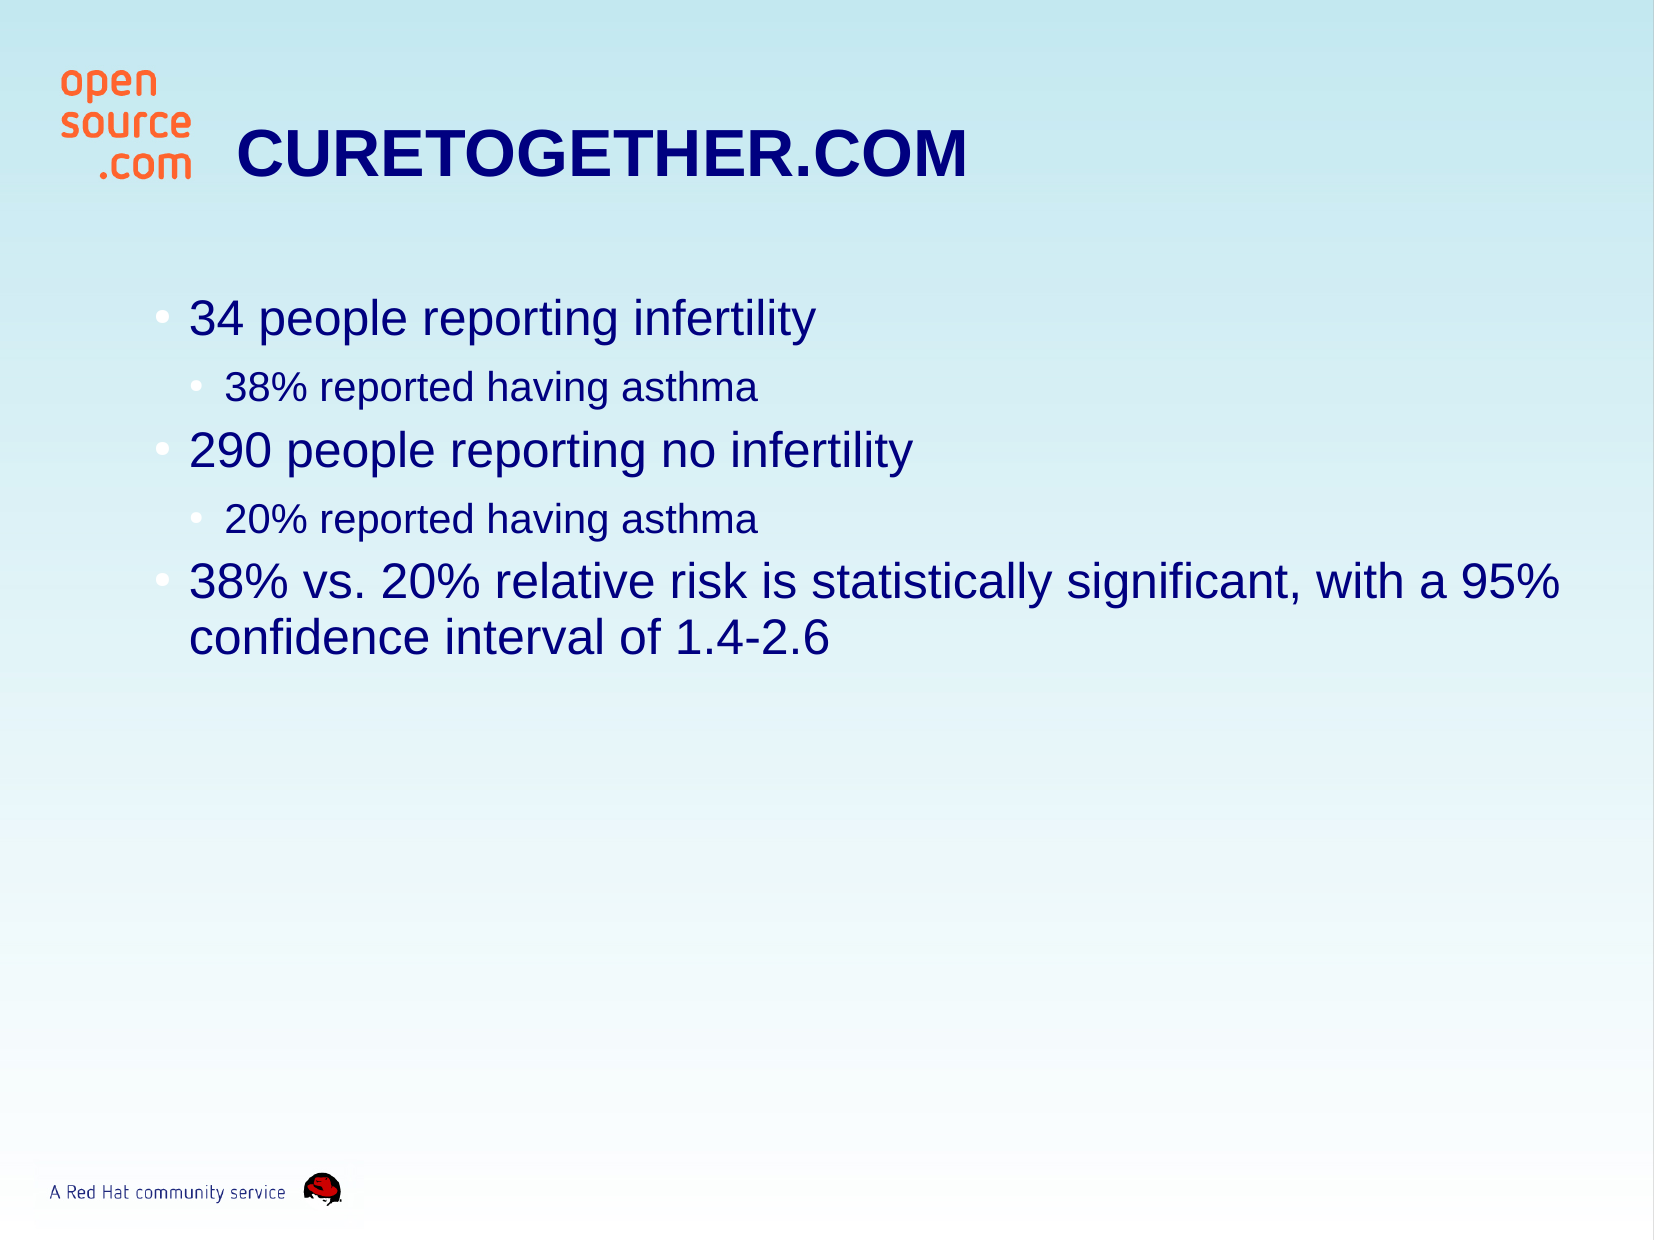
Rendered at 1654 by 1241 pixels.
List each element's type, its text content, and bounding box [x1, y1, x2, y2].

title CURETOGETHER.COM [236, 49, 1654, 257]
list 34 people reporting infertility 38% reported having asthma 290 people reporting no infertility 20% reported having asthma 38% vs. 20% relative risk is statistically significant, with a 95% confidence interval of 1.4-2.6 [82, 290, 1571, 666]
picture [0, 0, 1654, 1241]
